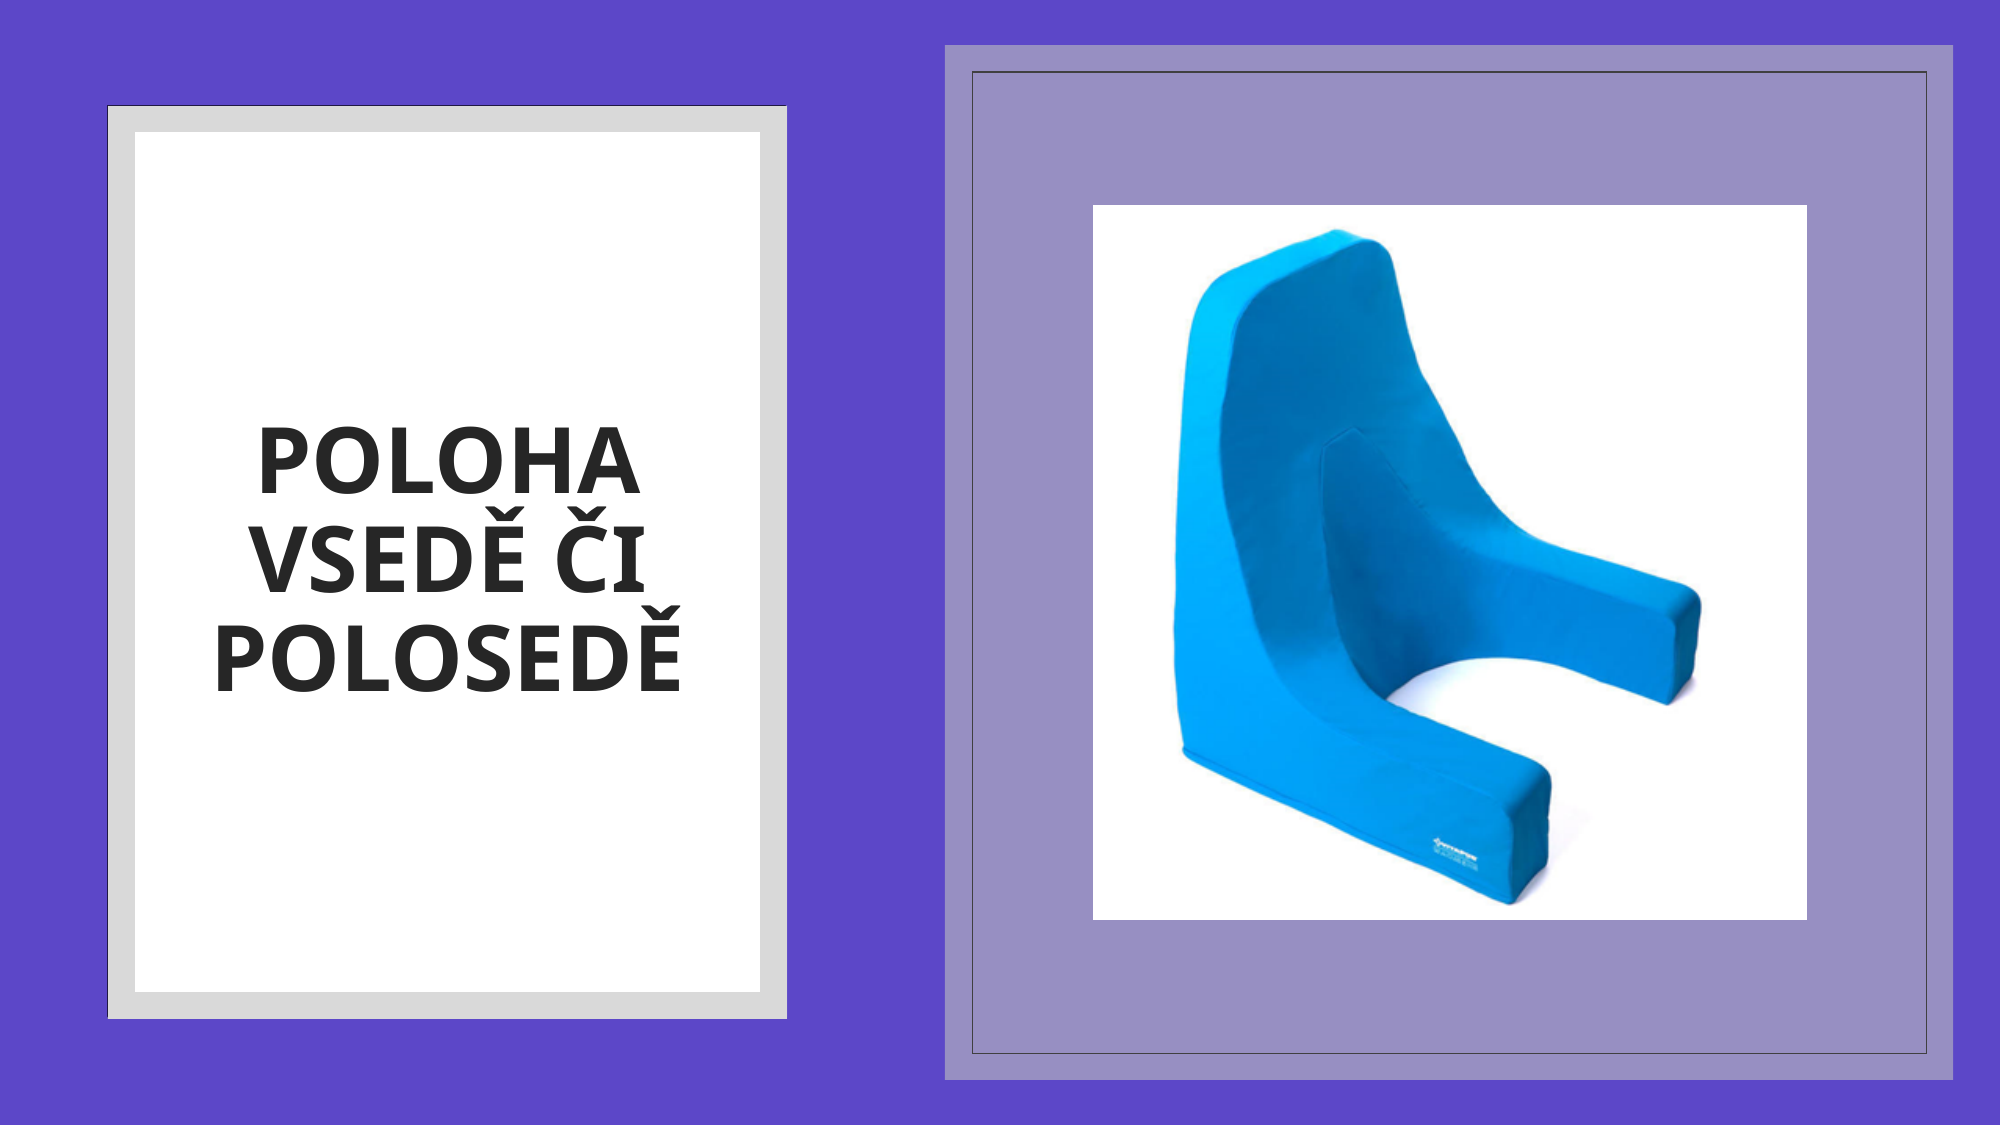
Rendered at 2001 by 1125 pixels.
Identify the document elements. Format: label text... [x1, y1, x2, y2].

title POLOHA VSEDĚ ČI POLOSEDĚ [161, 194, 735, 931]
picture [1093, 205, 1807, 920]
text_box [0, 0, 2000, 1125]
